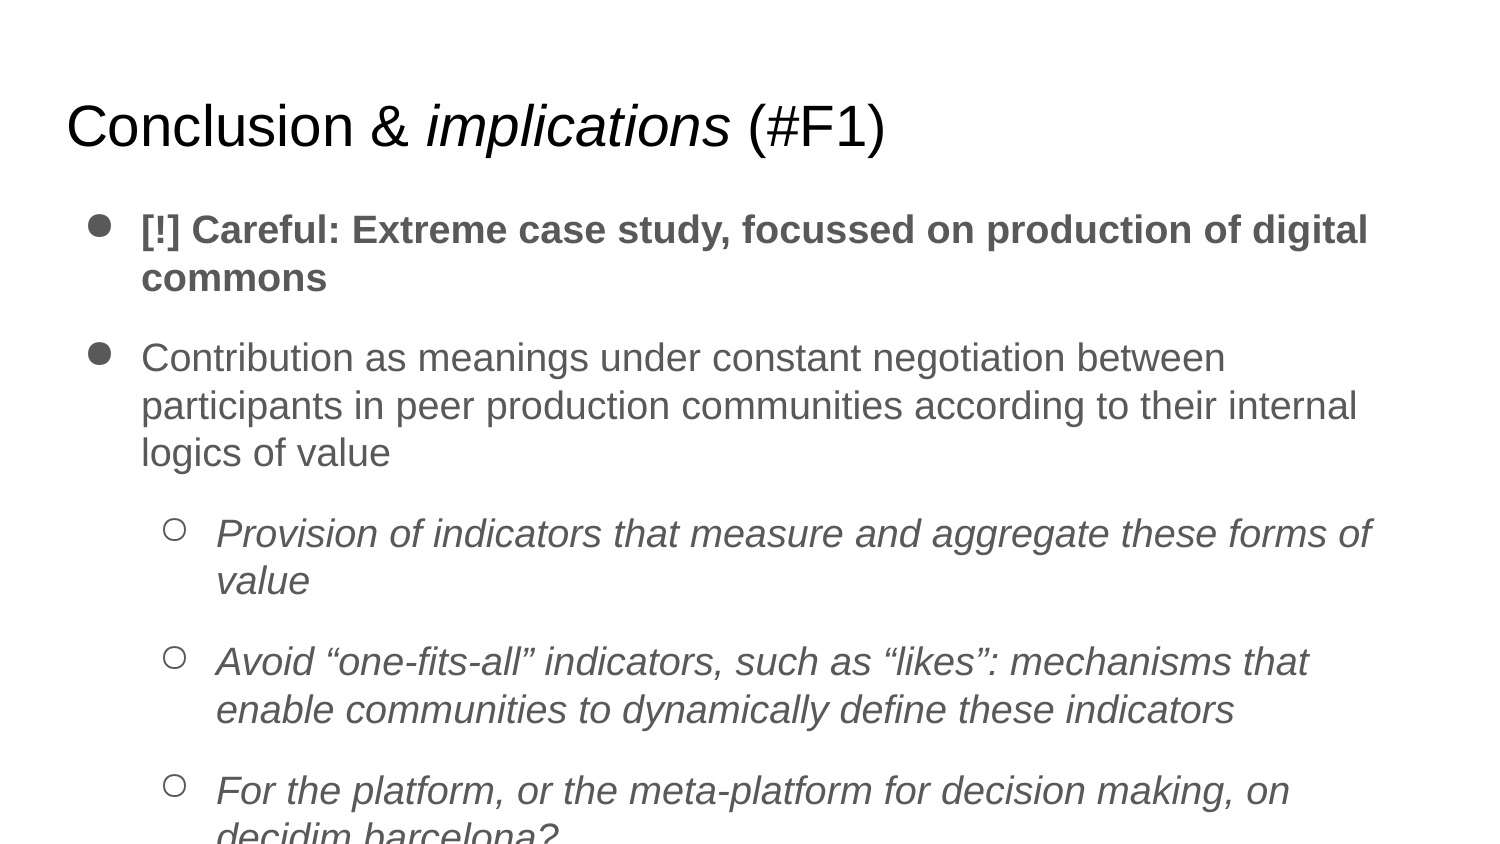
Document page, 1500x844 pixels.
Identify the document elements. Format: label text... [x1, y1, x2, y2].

list [!] Careful: Extreme case study, focussed on production of digital commons Contribution as meanings under constant negotiation between participants in peer production communities according to their internal logics of value Provision of indicators that measure and aggregate these forms of value Avoid “one-fits-all” indicators, such as “likes”: mechanisms that enable communities to dynamically define these indicators For the platform, or the meta-platform for decision making, on decidim.barcelona? [51, 189, 1449, 750]
title Conclusion & implications (#F1) [51, 72, 1449, 167]
